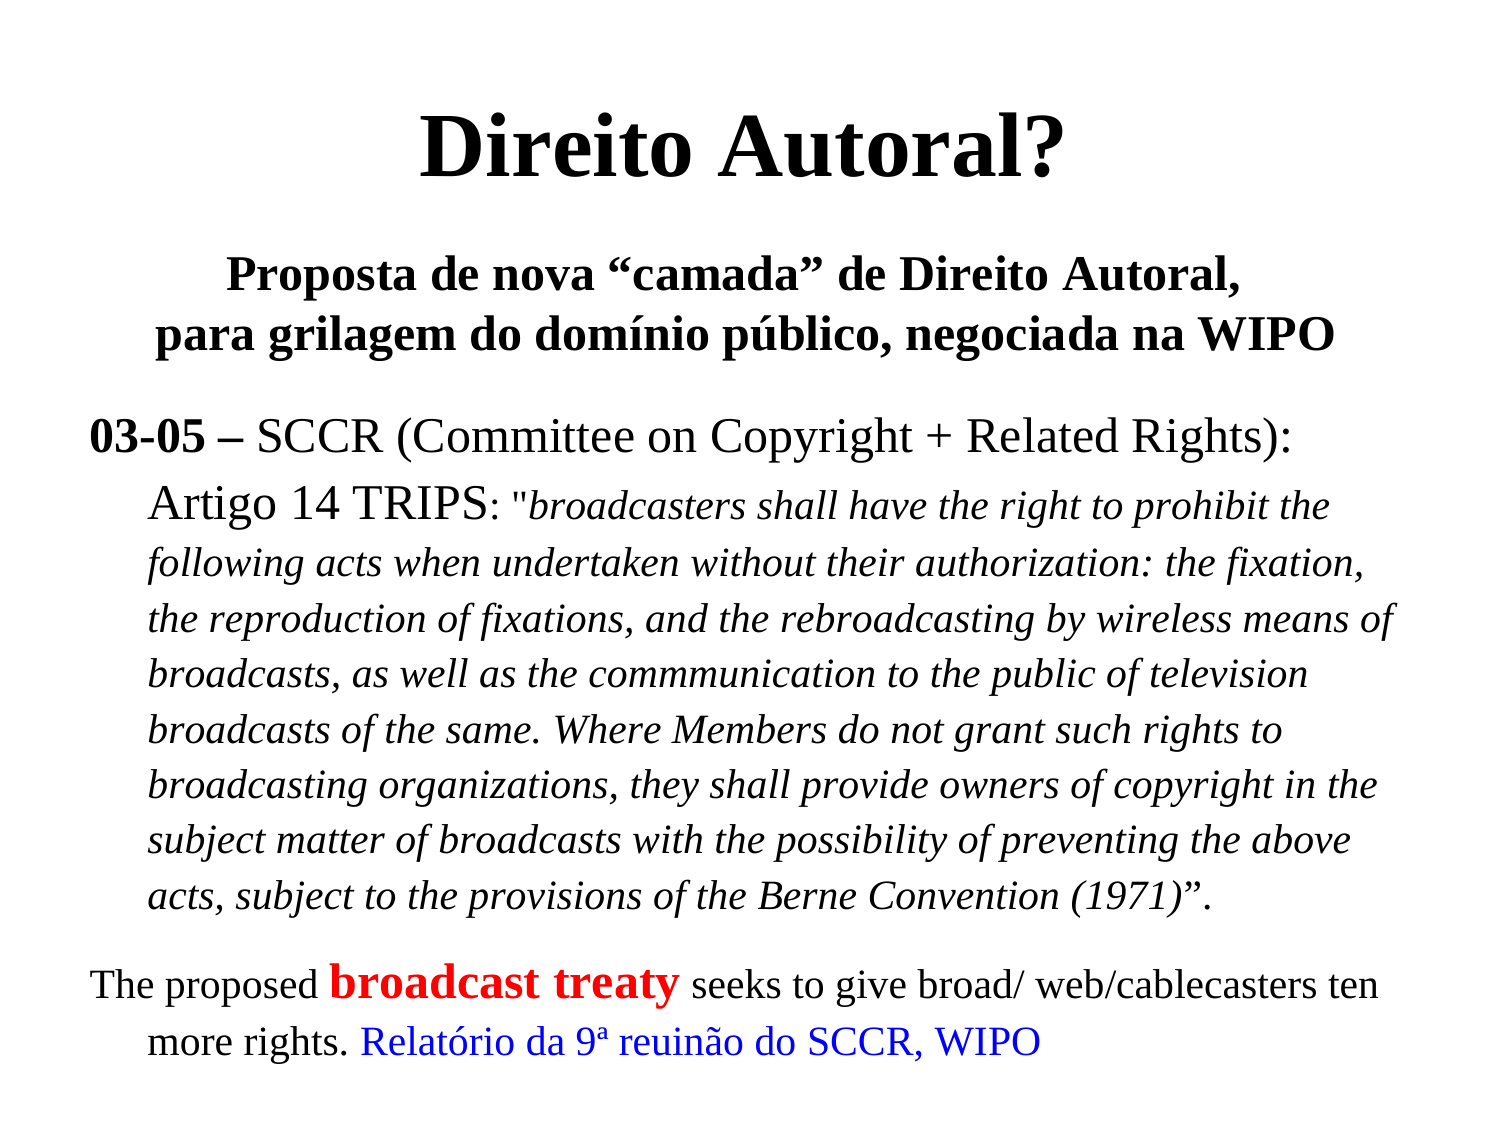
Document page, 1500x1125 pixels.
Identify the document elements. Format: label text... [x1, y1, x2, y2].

text_box Proposta de nova “camada” de Direito Autoral, para grilagem do domínio público, negociada na WIPO 03-05 – SCCR (Committee on Copyright + Related Rights): Artigo 14 TRIPS: "broadcasters shall have the right to prohibit the following acts when undertaken without their authorization: the fixation, the reproduction of fixations, and the rebroadcasting by wireless means of broadcasts, as well as the commmunication to the public of television broadcasts of the same. Where Members do not grant such rights to broadcasting organizations, they shall provide owners of copyright in the subject matter of broadcasts with the possibility of preventing the above acts, subject to the provisions of the Berne Convention (1971)”. The proposed broadcast treaty seeks to give broad/ web/cablecasters ten more rights. Relatório da 9ª reuinão do SCCR, WIPO [89, 240, 1404, 1084]
title Direito Autoral? [20, 62, 1469, 223]
